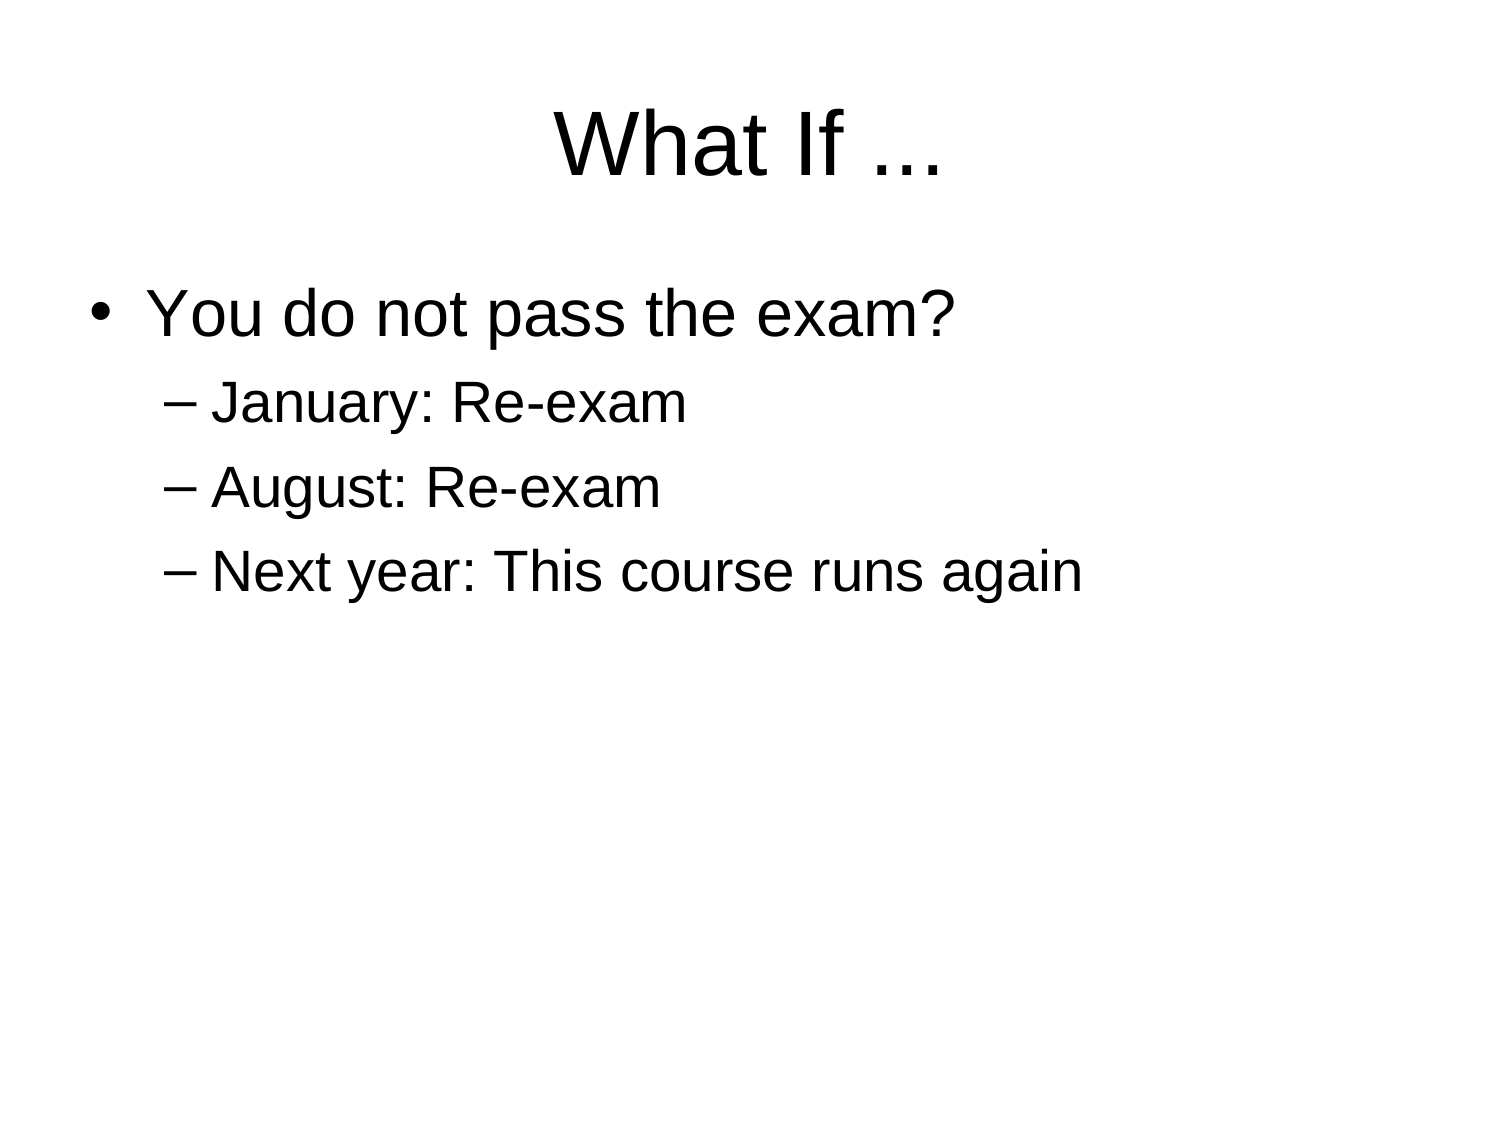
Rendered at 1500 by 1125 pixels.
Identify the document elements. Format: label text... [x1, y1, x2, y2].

title What If ... [75, 45, 1426, 233]
list You do not pass the exam? January: Re-exam August: Re-exam Next year: This course runs again [75, 262, 1426, 1005]
